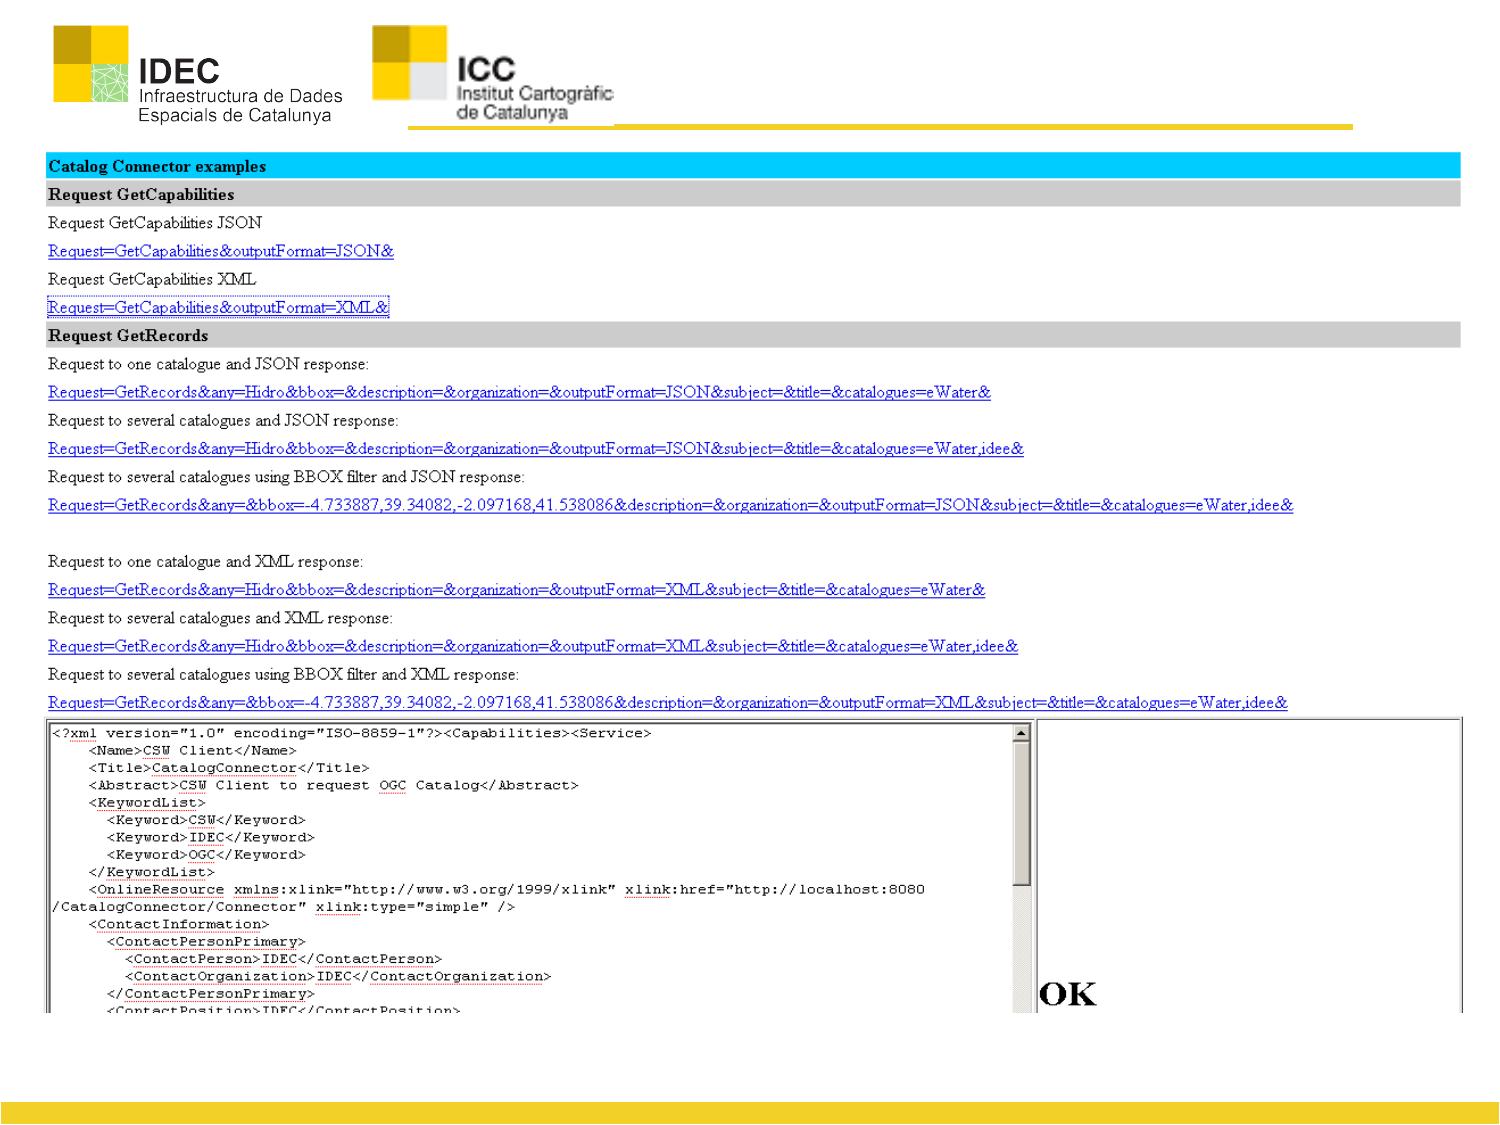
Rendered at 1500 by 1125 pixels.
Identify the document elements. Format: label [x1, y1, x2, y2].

picture [372, 25, 614, 126]
chart [53, 25, 343, 126]
picture [37, 149, 1463, 1013]
text_box [0, 1101, 1500, 1125]
